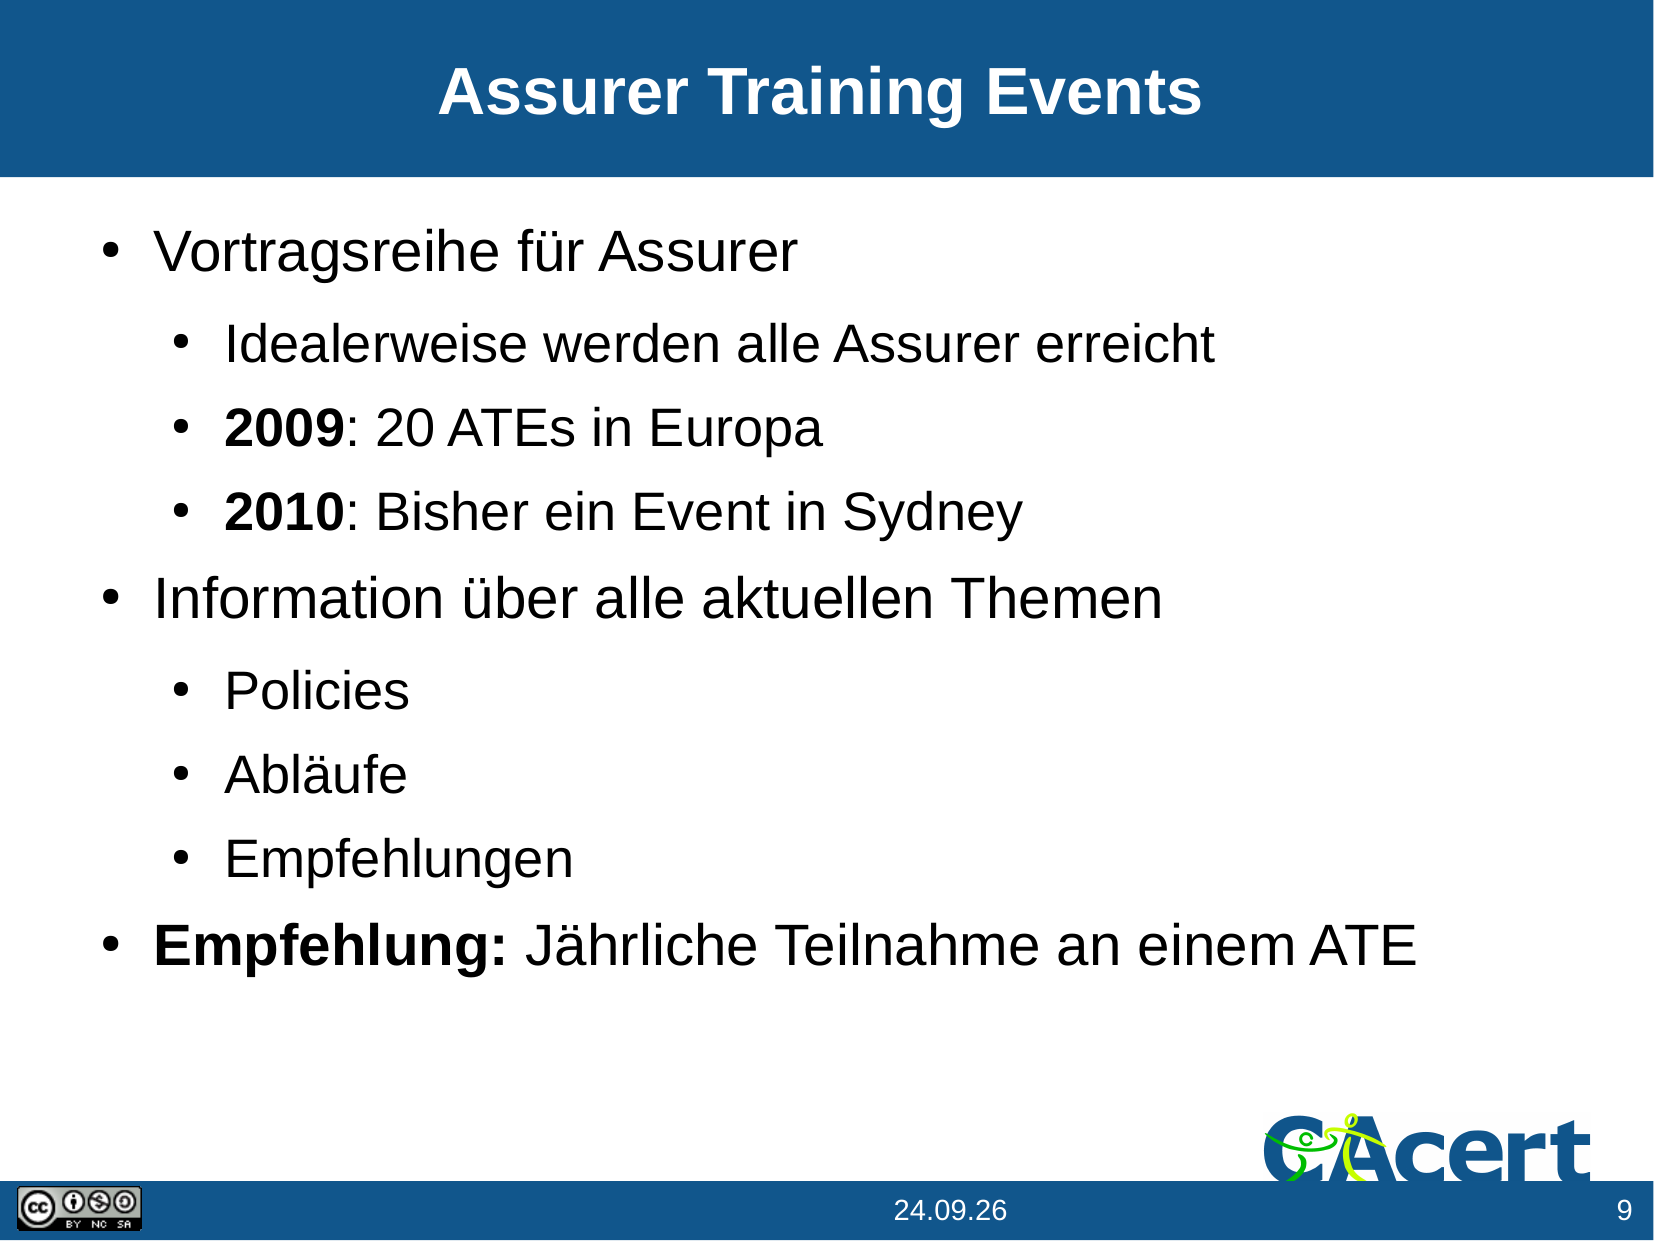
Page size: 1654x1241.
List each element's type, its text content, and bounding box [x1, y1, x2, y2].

picture [17, 1186, 142, 1231]
picture [1263, 1112, 1591, 1181]
title Assurer Training Events [76, 17, 1565, 166]
list Vortragsreihe für Assurer Idealerweise werden alle Assurer erreicht 2009: 20 ATEs in Europa 2010: Bisher ein Event in Sydney Information über alle aktuellen Themen Policies Abläufe Empfehlungen Empfehlung: Jährliche Teilnahme an einem ATE [82, 218, 1571, 1077]
